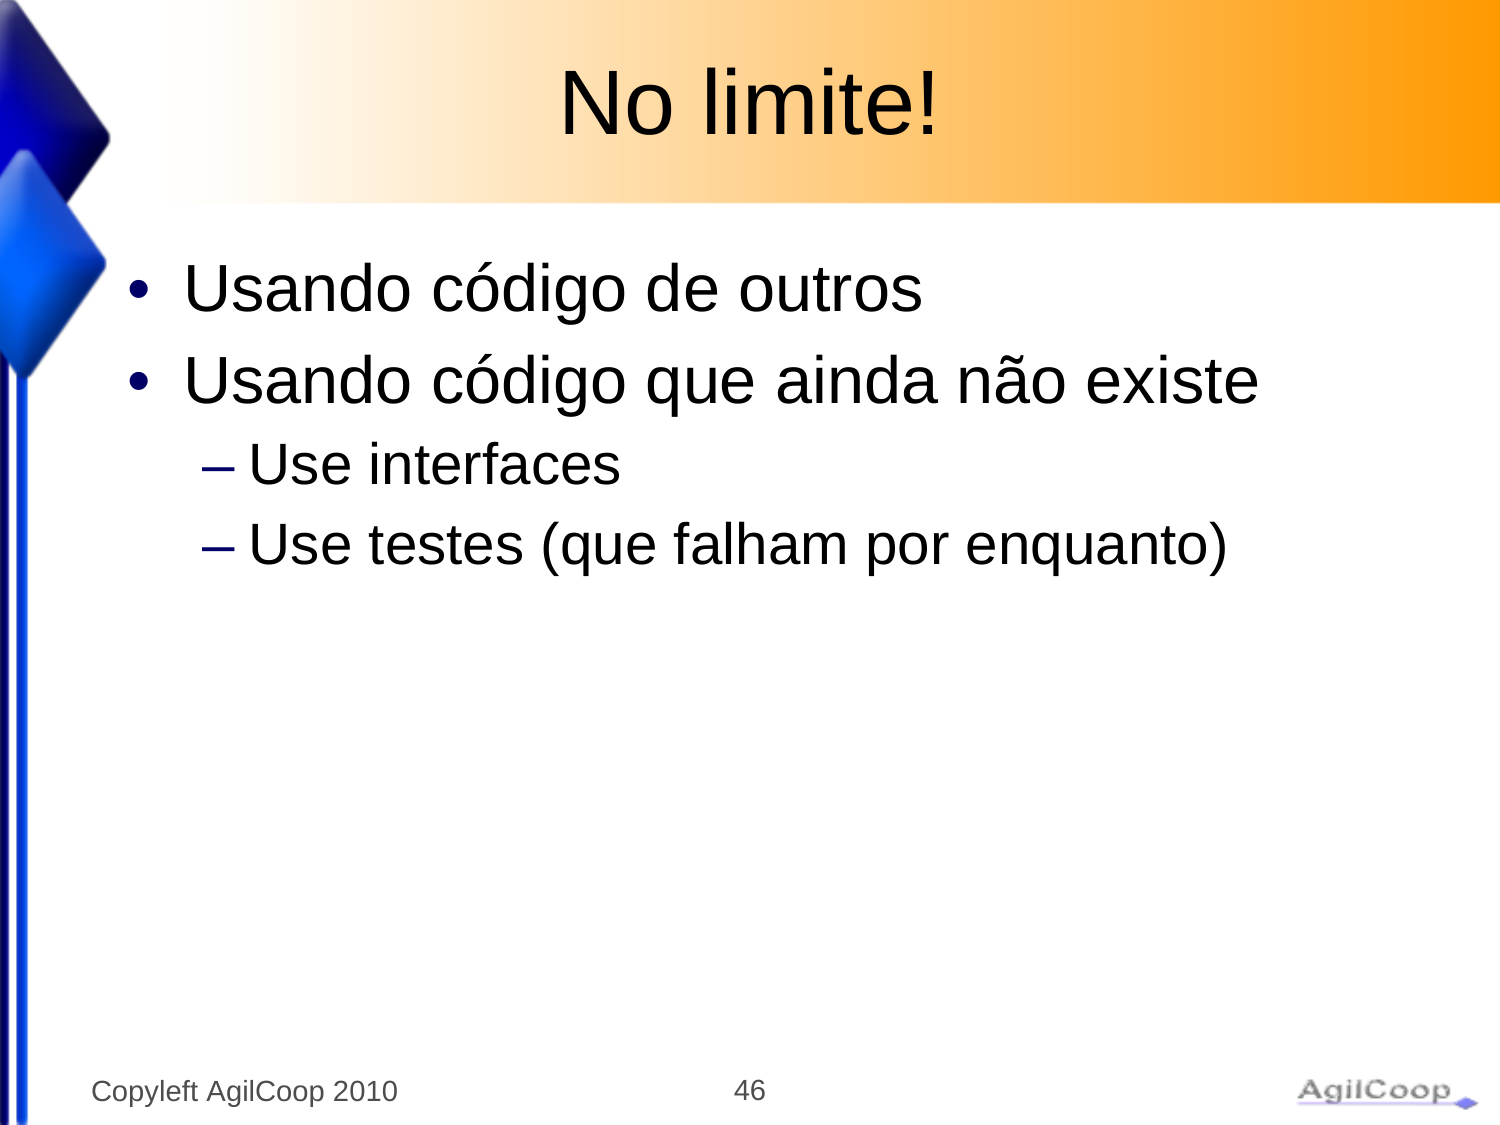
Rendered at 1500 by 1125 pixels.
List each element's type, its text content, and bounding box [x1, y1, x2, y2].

title No limite! [75, 8, 1426, 197]
list Usando código de outros Usando código que ainda não existe Use interfaces Use testes (que falham por enquanto) [112, 243, 1426, 1006]
picture [0, 0, 1500, 1125]
